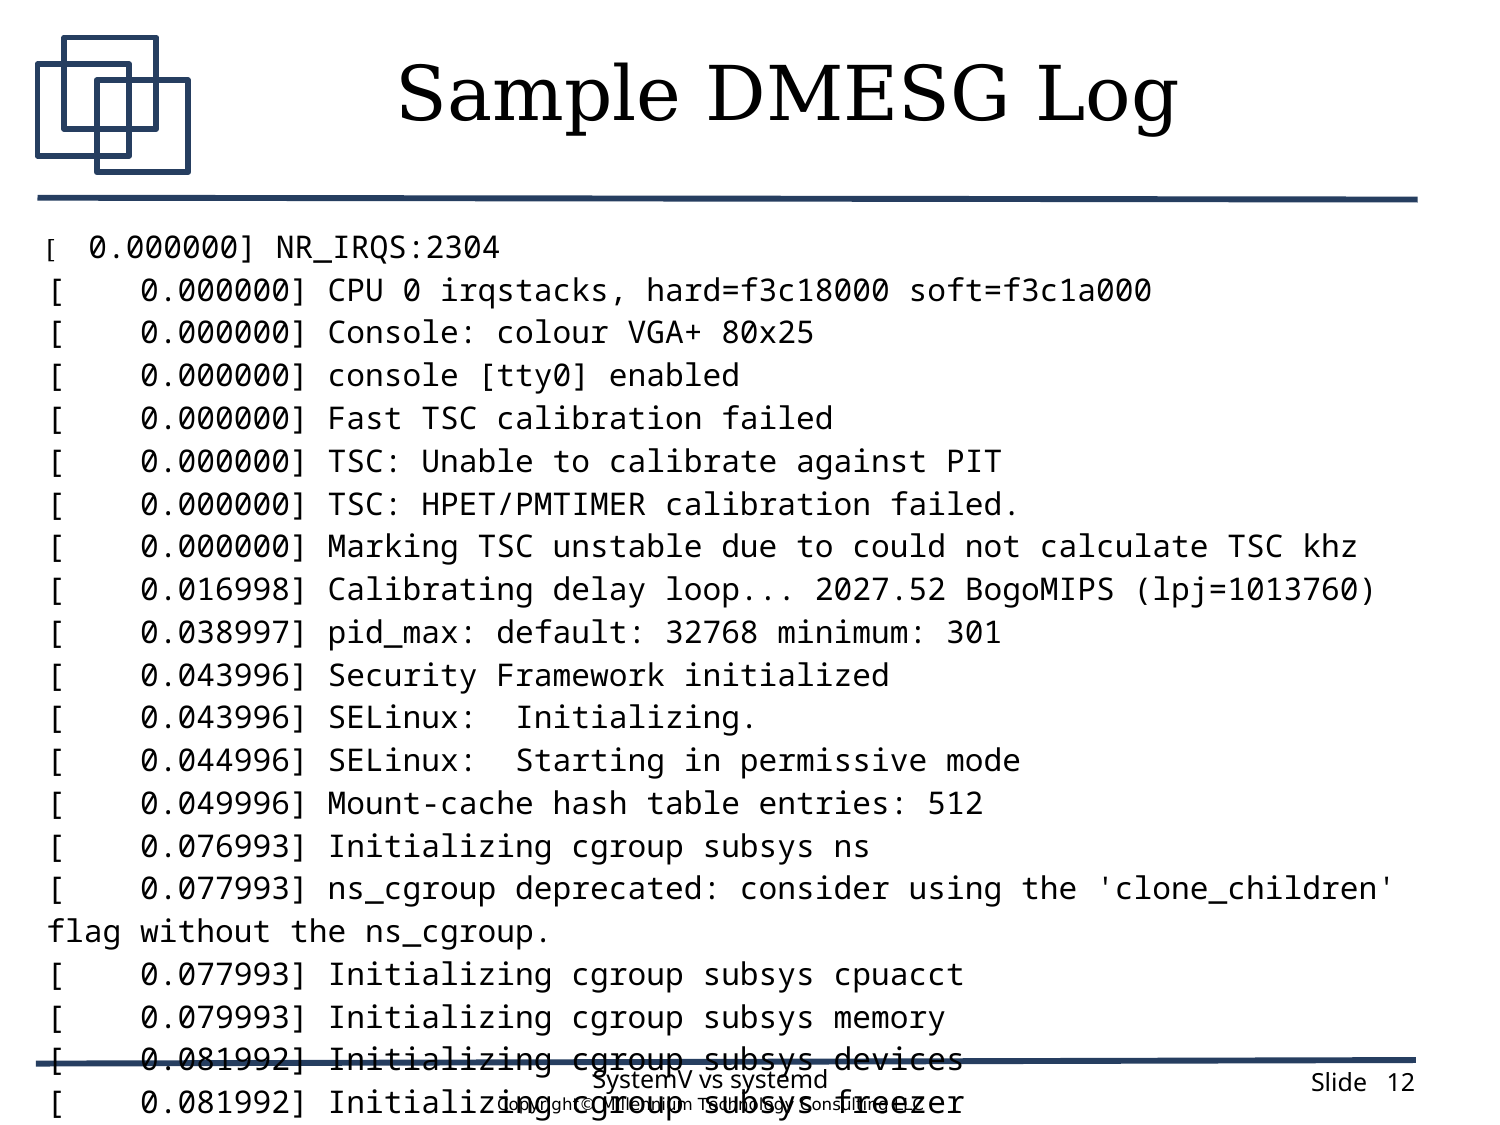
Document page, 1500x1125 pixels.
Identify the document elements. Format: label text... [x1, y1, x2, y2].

title Sample DMESG Log [150, 0, 1425, 188]
list [ 0.000000] NR_IRQS:2304 [ 0.000000] CPU 0 irqstacks, hard=f3c18000 soft=f3c1a000 [ 0.000000] Console: colour VGA+ 80x25 [ 0.000000] console [tty0] enabled [ 0.000000] Fast TSC calibration failed [ 0.000000] TSC: Unable to calibrate against PIT [ 0.000000] TSC: HPET/PMTIMER calibration failed. [ 0.000000] Marking TSC unstable due to could not calculate TSC khz [ 0.016998] Calibrating delay loop... 2027.52 BogoMIPS (lpj=1013760) [ 0.038997] pid_max: default: 32768 minimum: 301 [ 0.043996] Security Framework initialized [ 0.043996] SELinux: Initializing. [ 0.044996] SELinux: Starting in permissive mode [ 0.049996] Mount-cache hash table entries: 512 [ 0.076993] Initializing cgroup subsys ns [ 0.077993] ns_cgroup deprecated: consider using the 'clone_children' flag without the ns_cgroup. [ 0.077993] Initializing cgroup subsys cpuacct [ 0.079993] Initializing cgroup subsys memory [ 0.081992] Initializing cgroup subsys devices [ 0.081992] Initializing cgroup subsys freezer [ 0.082992] Initializing cgroup subsys net_cls [ 0.082992] Initializing cgroup subsys blkio [ 0.086992] mce: CPU supports 0 MCE banks [37, 224, 1425, 975]
